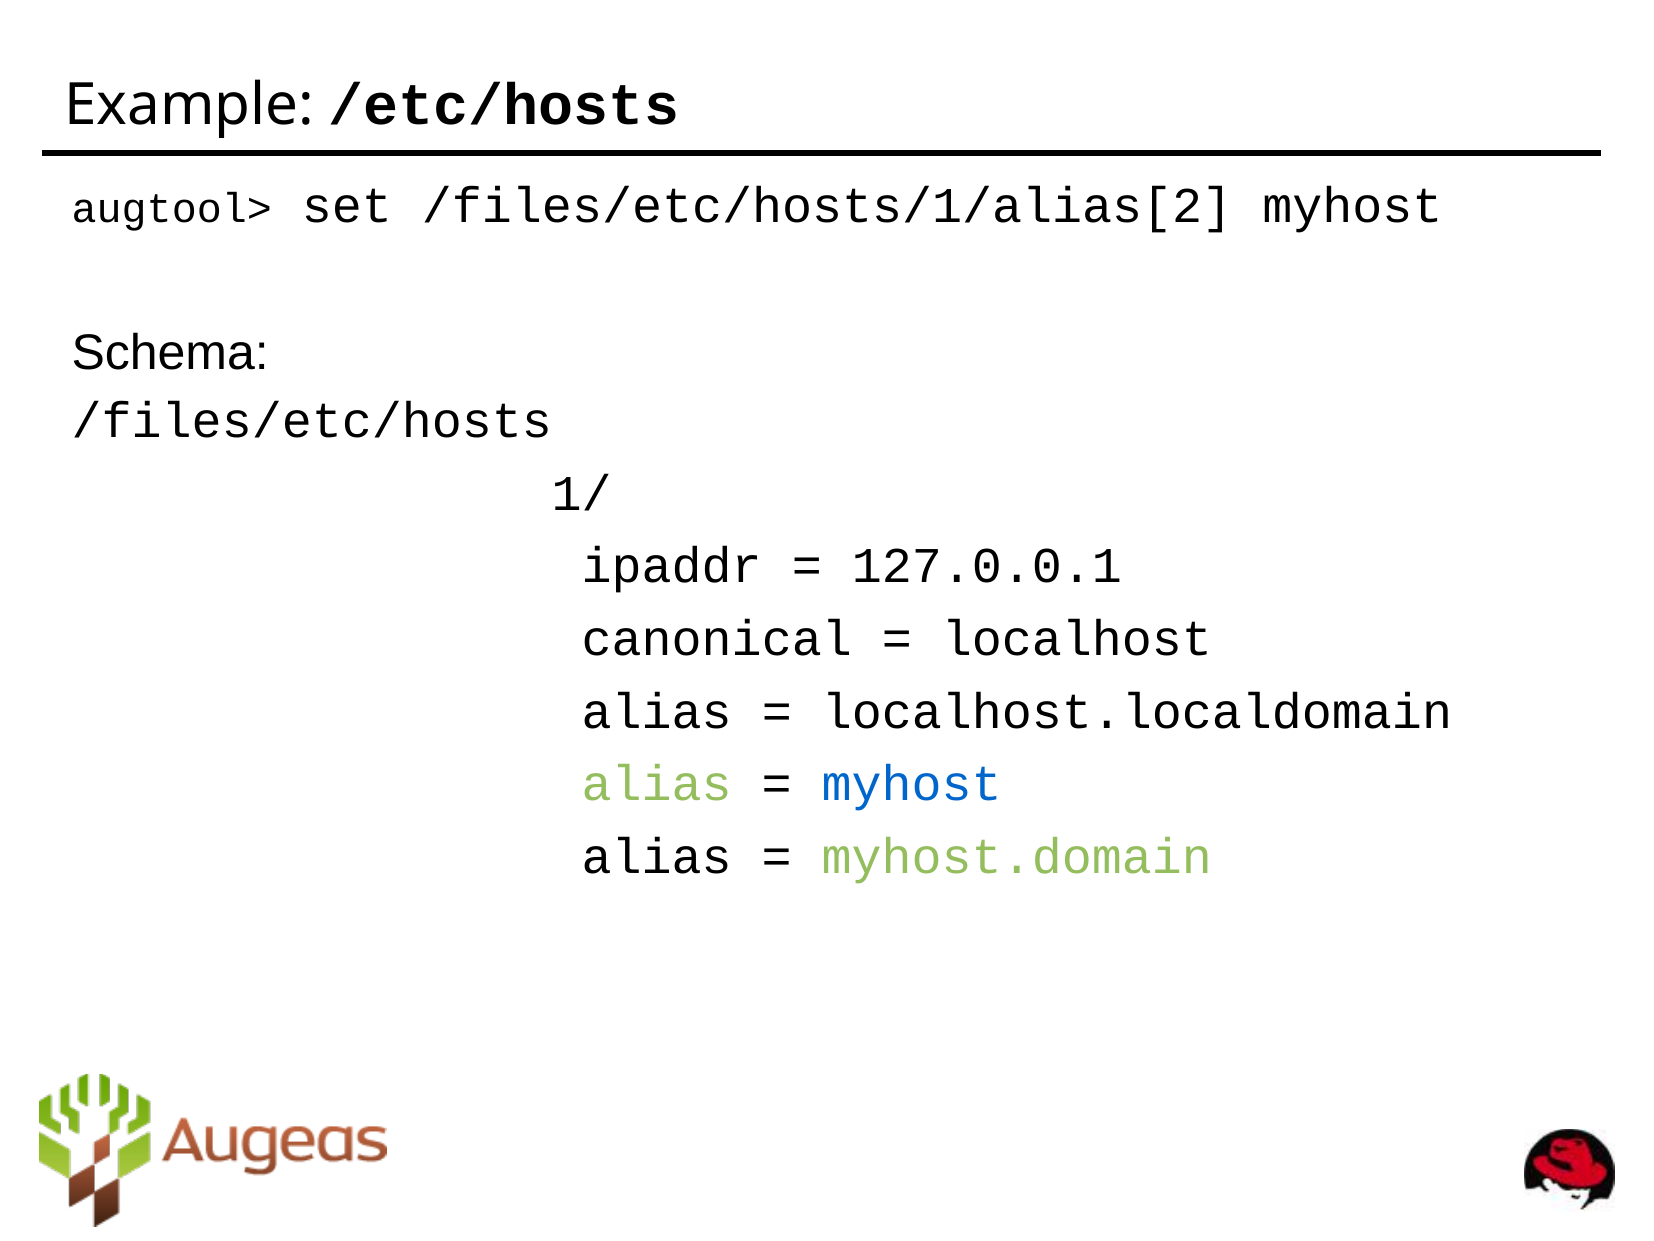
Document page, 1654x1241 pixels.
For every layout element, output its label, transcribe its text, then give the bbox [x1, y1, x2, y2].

picture [39, 1074, 387, 1227]
list augtool> set /files/etc/hosts/1/alias[2] myhost Schema: /files/etc/hosts 1/ ipaddr = 127.0.0.1 canonical = localhost alias = localhost.localdomain alias = myhost alias = myhost.domain [71, 180, 1631, 1089]
title Example: /etc/hosts [64, 42, 1496, 161]
picture [1524, 1129, 1615, 1220]
